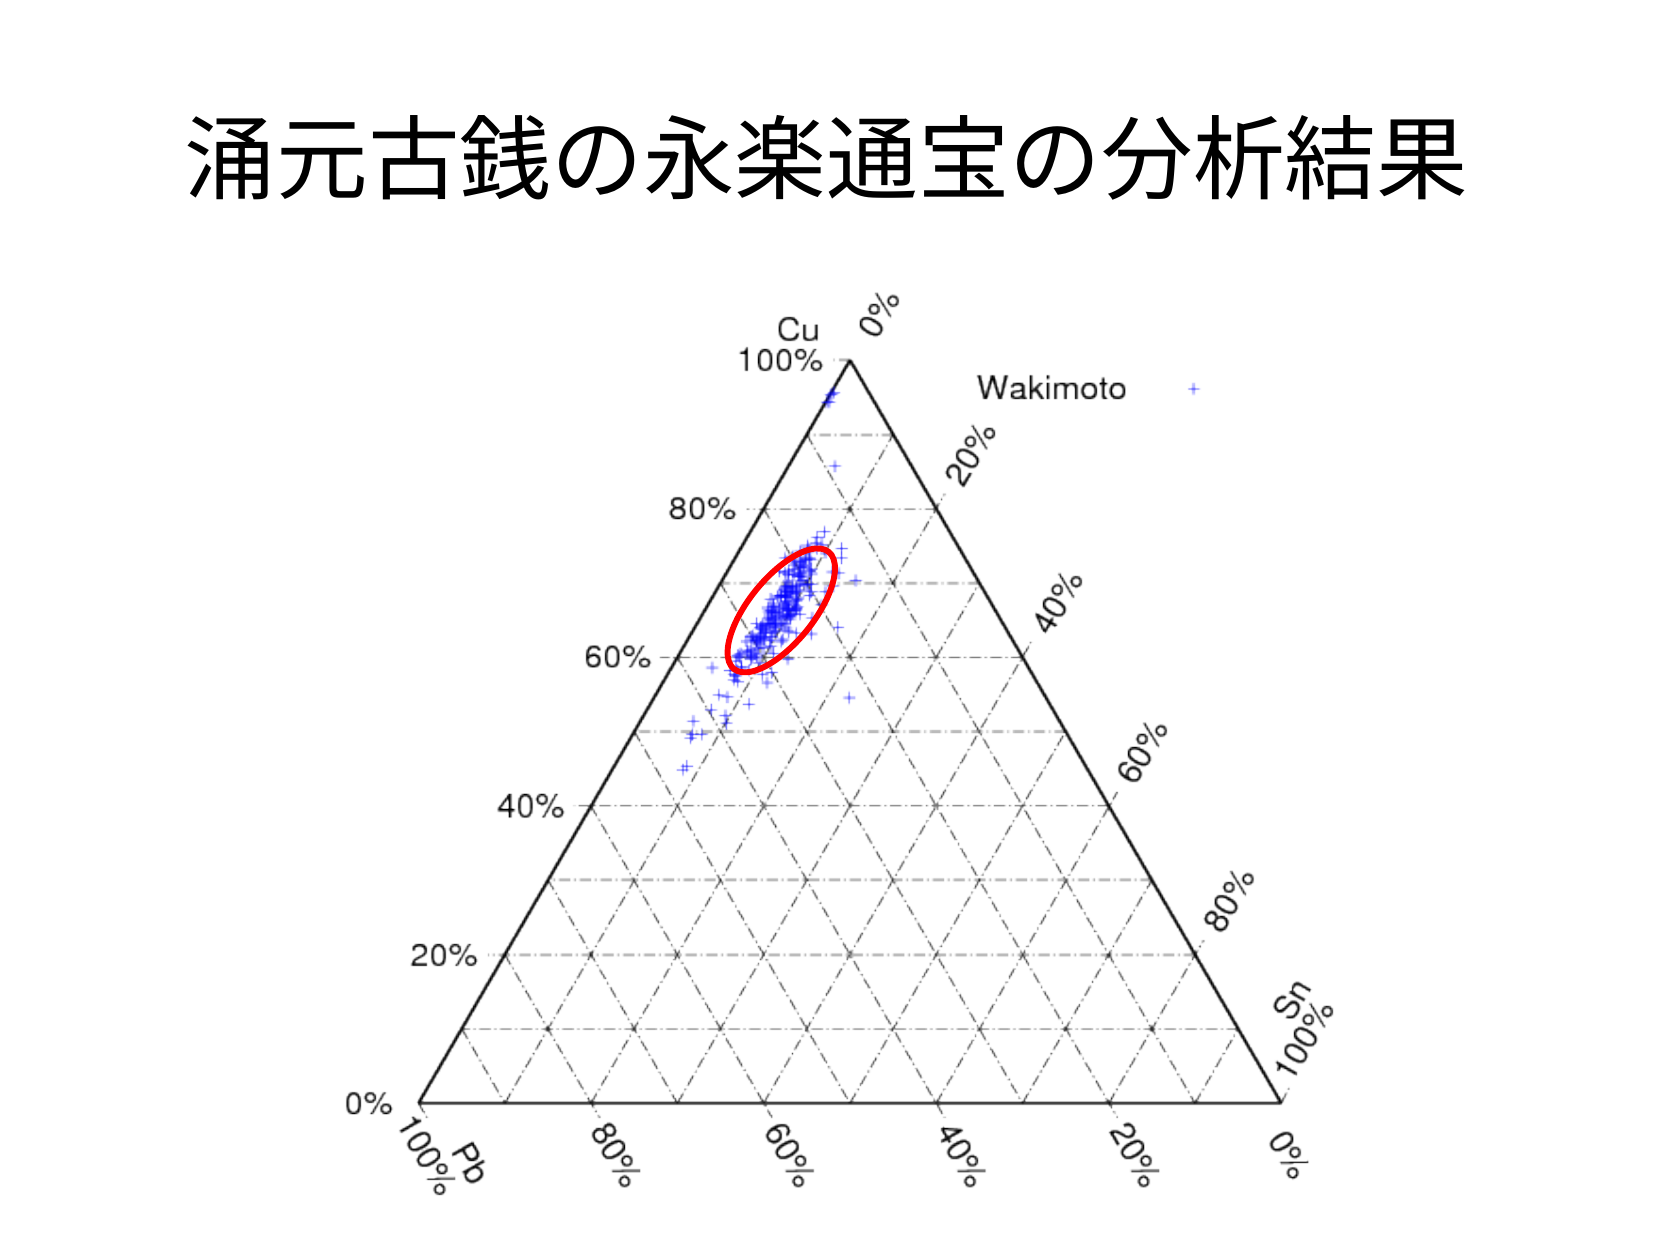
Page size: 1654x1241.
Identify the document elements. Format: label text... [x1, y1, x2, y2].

title 涌元古銭の永楽通宝の分析結果 [82, 49, 1571, 257]
picture [171, 259, 1530, 1205]
